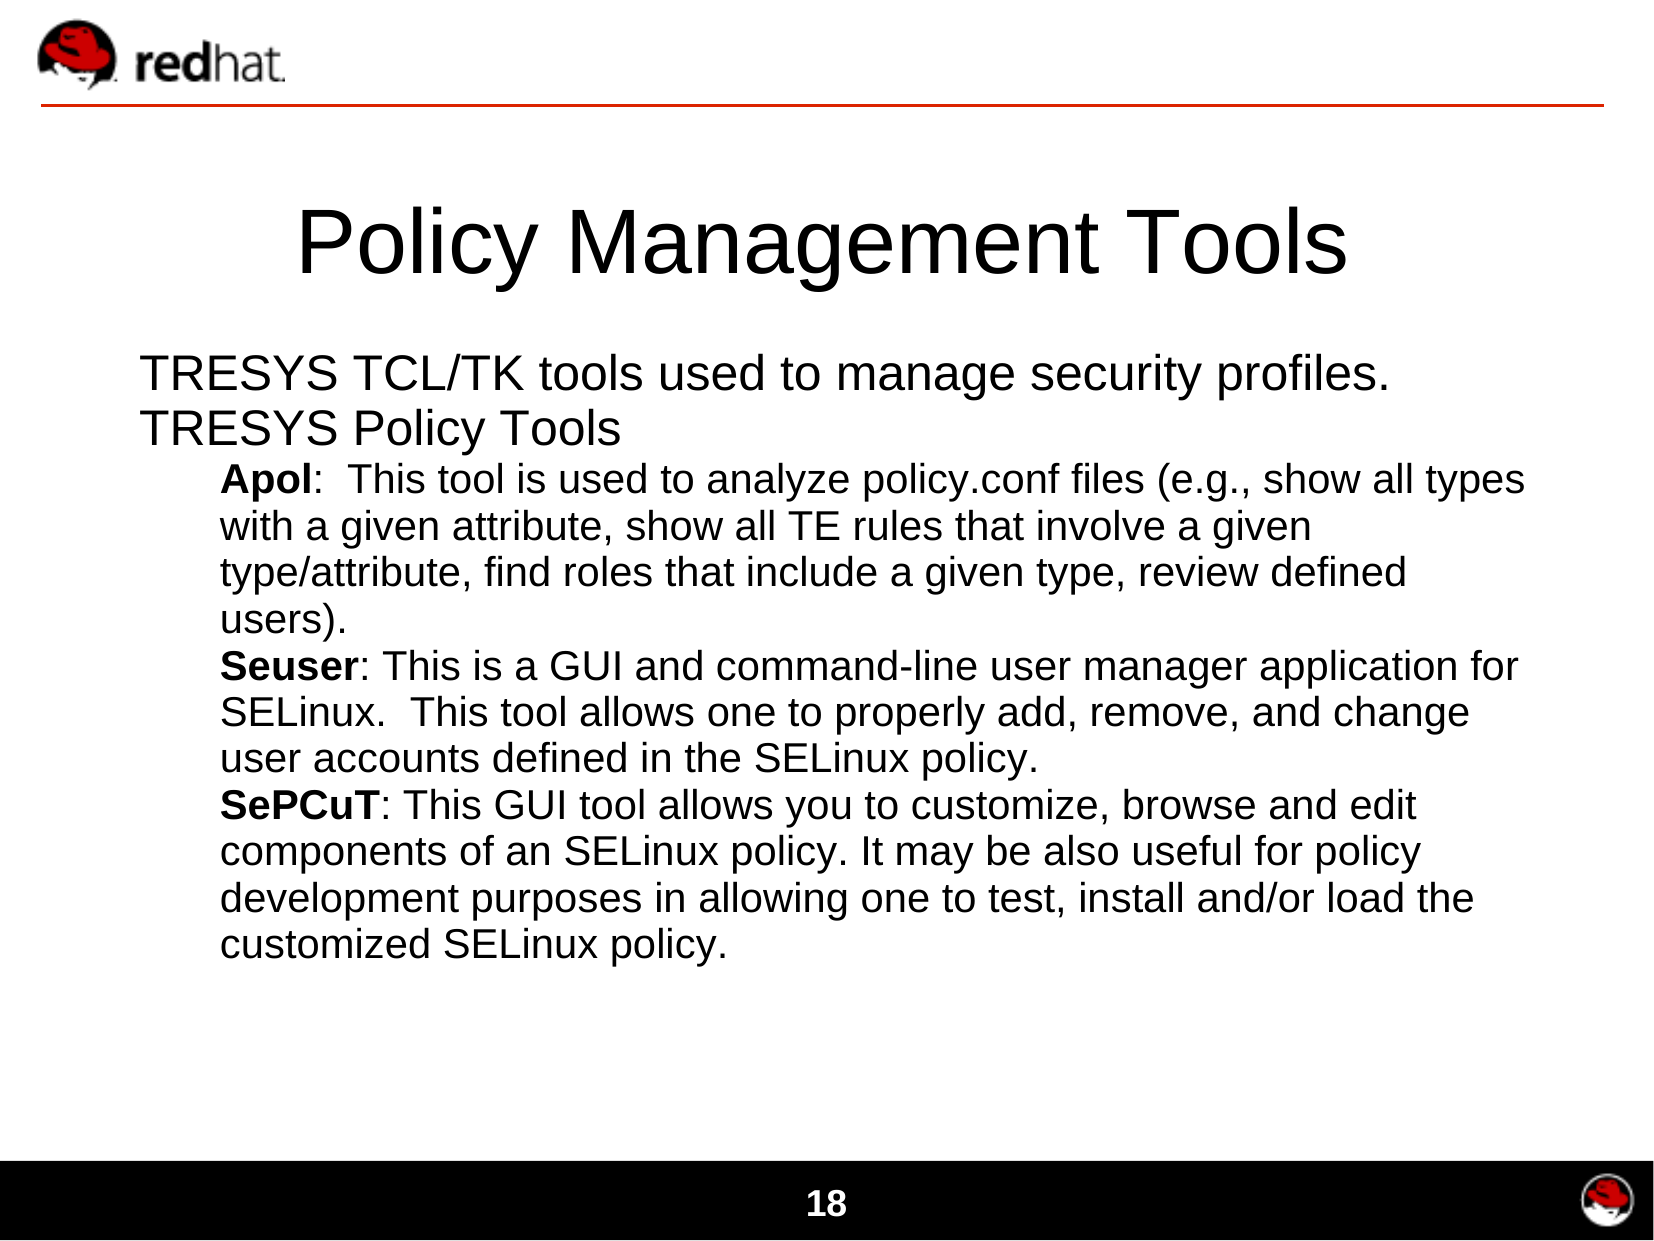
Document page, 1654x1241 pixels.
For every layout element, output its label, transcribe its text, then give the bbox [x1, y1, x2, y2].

picture [1576, 1170, 1639, 1233]
list TRESYS TCL/TK tools used to manage security profiles. TRESYS Policy Tools Apol: This tool is used to analyze policy.conf files (e.g., show all types with a given attribute, show all TE rules that involve a given type/attribute, find roles that include a given type, review defined users). Seuser: This is a GUI and command-line user manager application for SELinux. This tool allows one to properly add, remove, and change user accounts defined in the SELinux policy. SePCuT: This GUI tool allows you to customize, browse and edit components of an SELinux policy. It may be also useful for policy development purposes in allowing one to test, install and/or load the customized SELinux policy. [121, 344, 1534, 1180]
title Policy Management Tools [117, 137, 1530, 346]
picture [36, 17, 285, 101]
